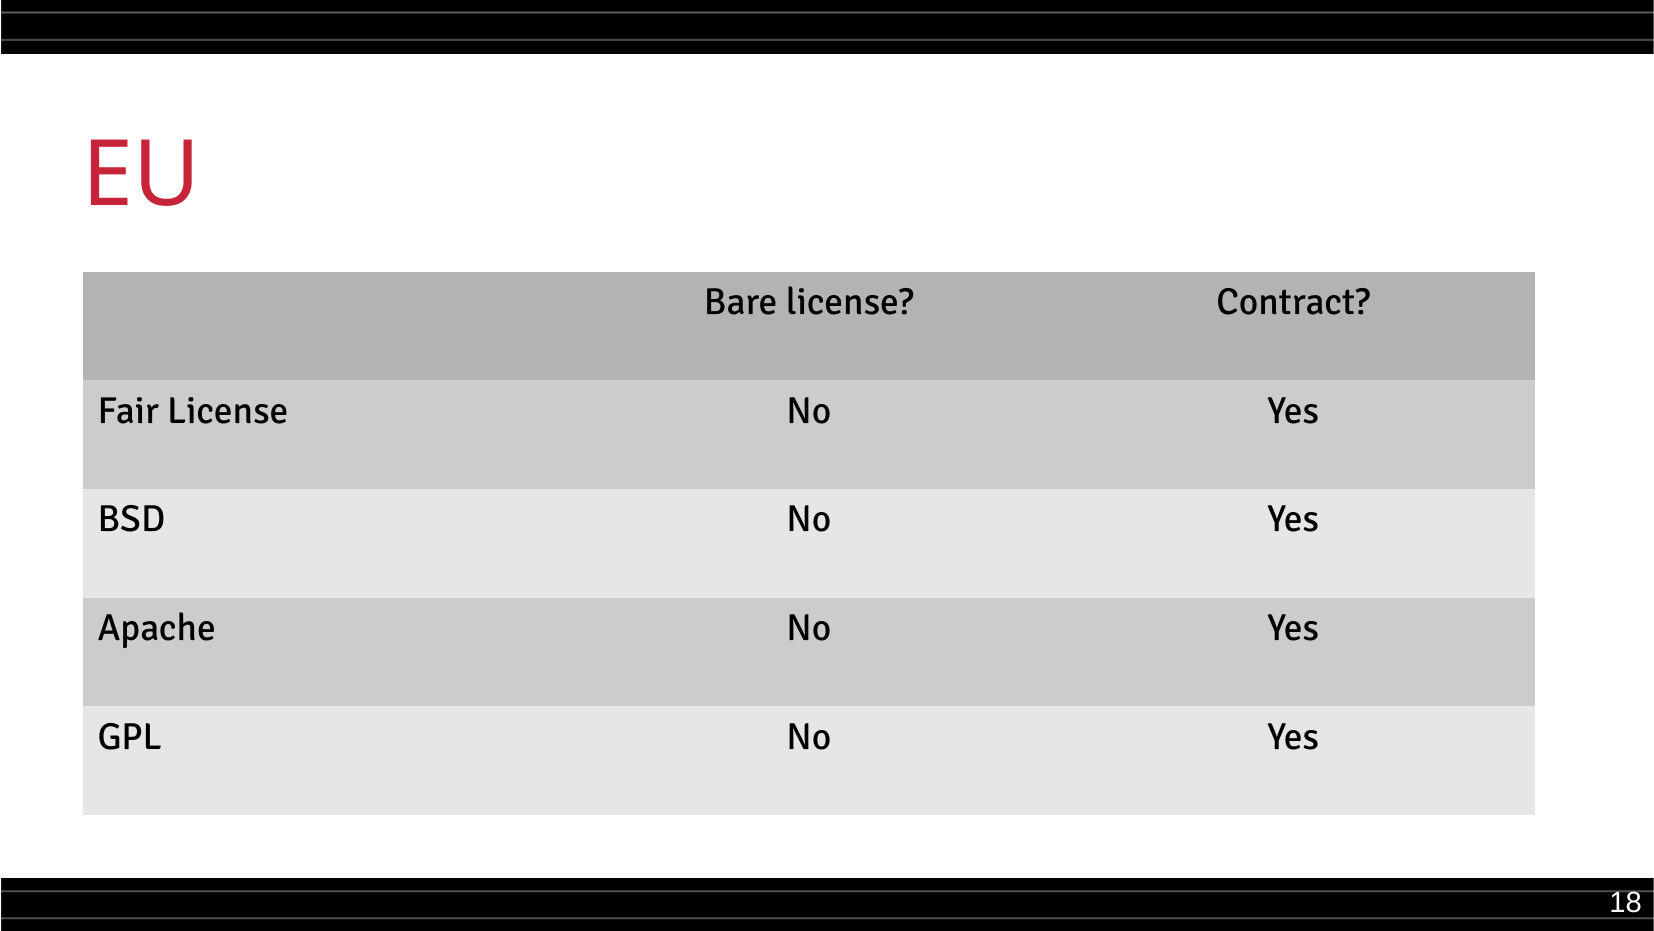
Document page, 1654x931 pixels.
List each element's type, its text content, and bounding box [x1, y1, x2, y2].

table_cell No [567, 598, 1051, 706]
table_header Contract? [1051, 272, 1535, 380]
table_cell BSD [83, 489, 567, 598]
table_cell No [567, 489, 1051, 598]
table_cell Apache [83, 598, 567, 706]
table_header [83, 272, 567, 380]
table_cell No [567, 706, 1051, 815]
table_cell Yes [1051, 706, 1535, 815]
table_header Bare license? [567, 272, 1051, 380]
table_cell Yes [1051, 598, 1535, 706]
table_cell No [567, 380, 1051, 489]
table_cell Yes [1051, 489, 1535, 598]
picture [1, 0, 1654, 54]
table_cell Fair License [83, 380, 567, 489]
title EU [82, 92, 1571, 249]
picture [1, 878, 1654, 931]
table_cell GPL [83, 706, 567, 815]
table_cell Yes [1051, 380, 1535, 489]
